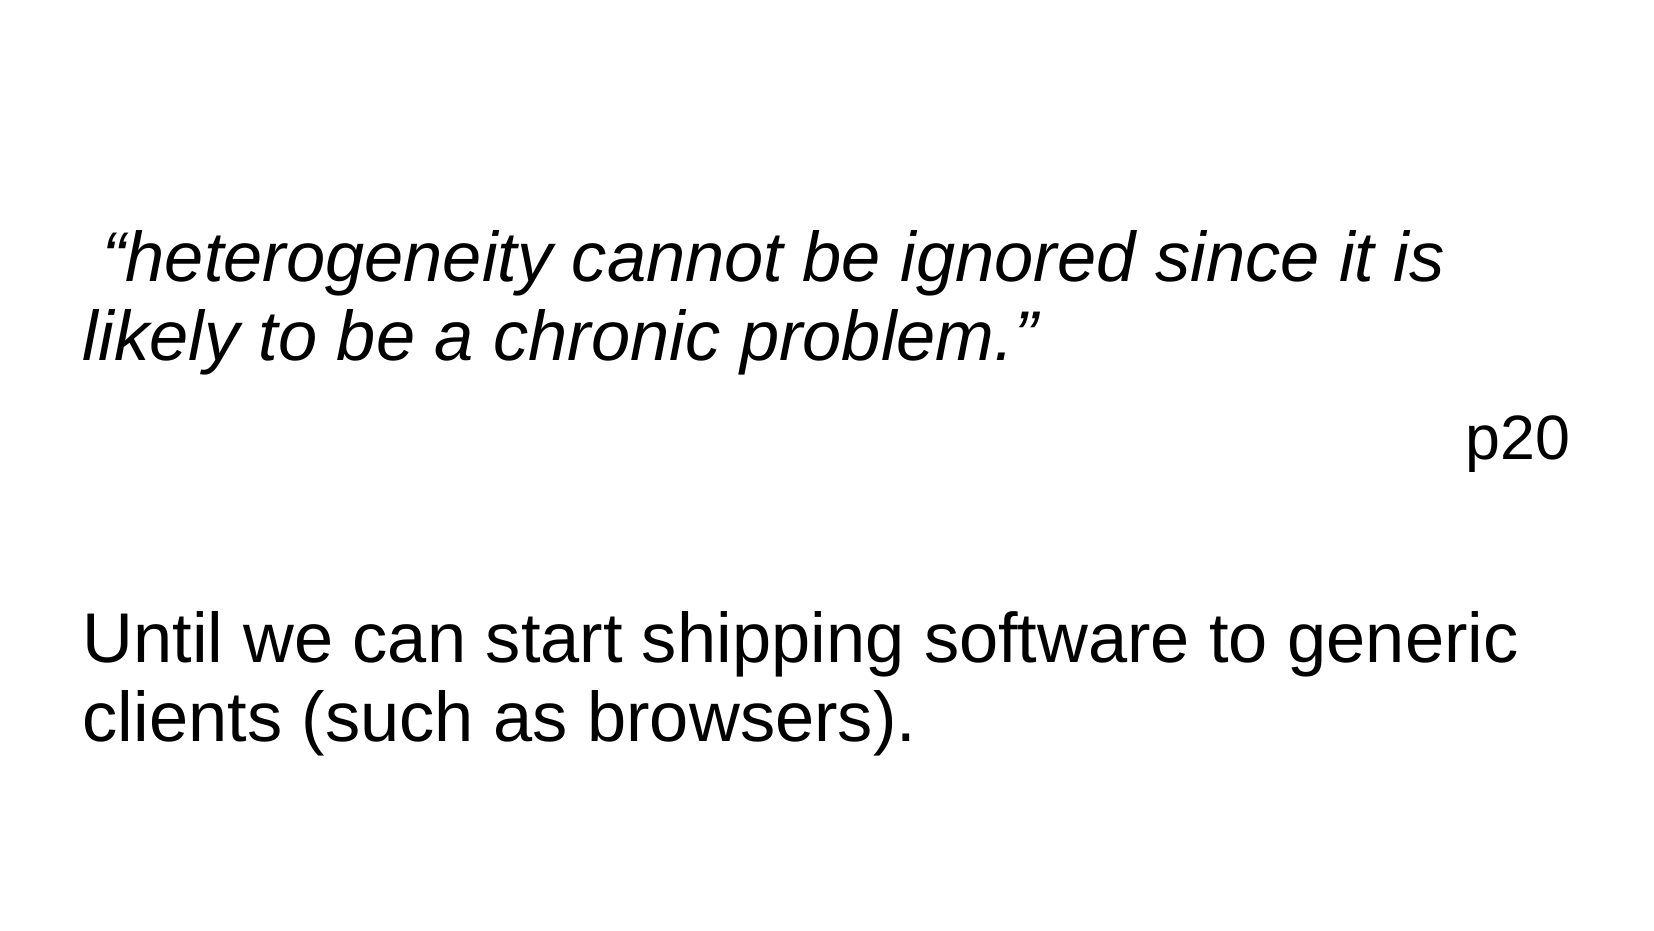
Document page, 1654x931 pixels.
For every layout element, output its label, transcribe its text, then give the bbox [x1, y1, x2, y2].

list “heterogeneity cannot be ignored since it is likely to be a chronic problem.” p20 Until we can start shipping software to generic clients (such as browsers). [82, 217, 1571, 758]
